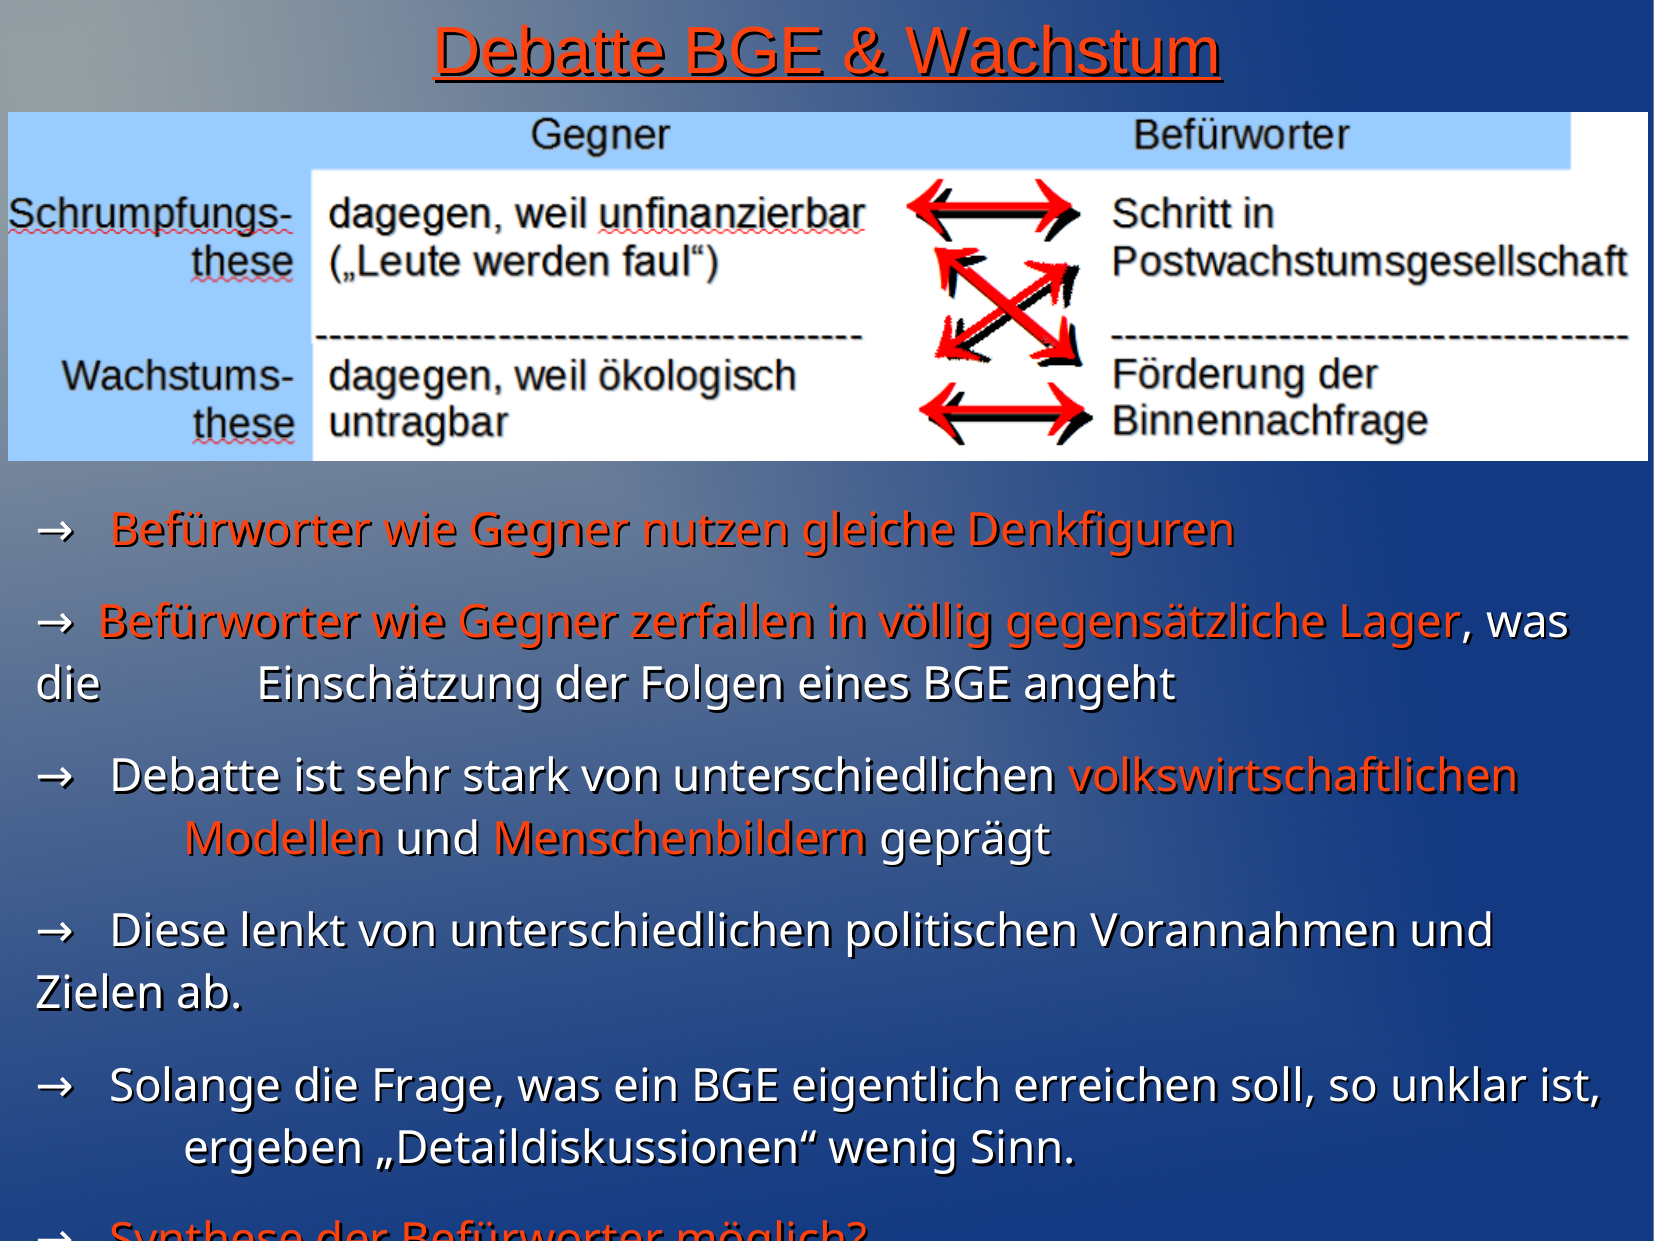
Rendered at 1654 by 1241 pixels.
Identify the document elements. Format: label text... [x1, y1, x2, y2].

picture [0, 0, 1654, 1241]
picture [701, 1236, 710, 1241]
picture [168, 1236, 178, 1241]
picture [728, 1236, 738, 1241]
picture [686, 1236, 695, 1241]
picture [830, 1236, 840, 1241]
picture [511, 1234, 522, 1241]
title Debatte BGE & Wachstum [82, 0, 1571, 112]
picture [213, 1236, 223, 1241]
text_box → Befürworter wie Gegner nutzen gleiche Denkfiguren → Befürworter wie Gegner zerfallen in völlig gegensätzliche Lager, was die Einschätzung der Folgen eines BGE angeht → Debatte ist sehr stark von unterschiedlichen volkswirtschaftlichen Modellen und Menschenbildern geprägt → Diese lenkt von unterschiedlichen politischen Vorannahmen und Zielen ab. → Solange die Frage, was ein BGE eigentlich erreichen soll, so unklar ist, ergeben „Detaildiskussionen“ wenig Sinn. → Synthese der Befürworter möglich? [35, 496, 1630, 1123]
picture [594, 1234, 605, 1241]
picture [565, 1236, 576, 1241]
picture [754, 1236, 765, 1241]
picture [412, 1229, 422, 1236]
picture [326, 1236, 335, 1241]
